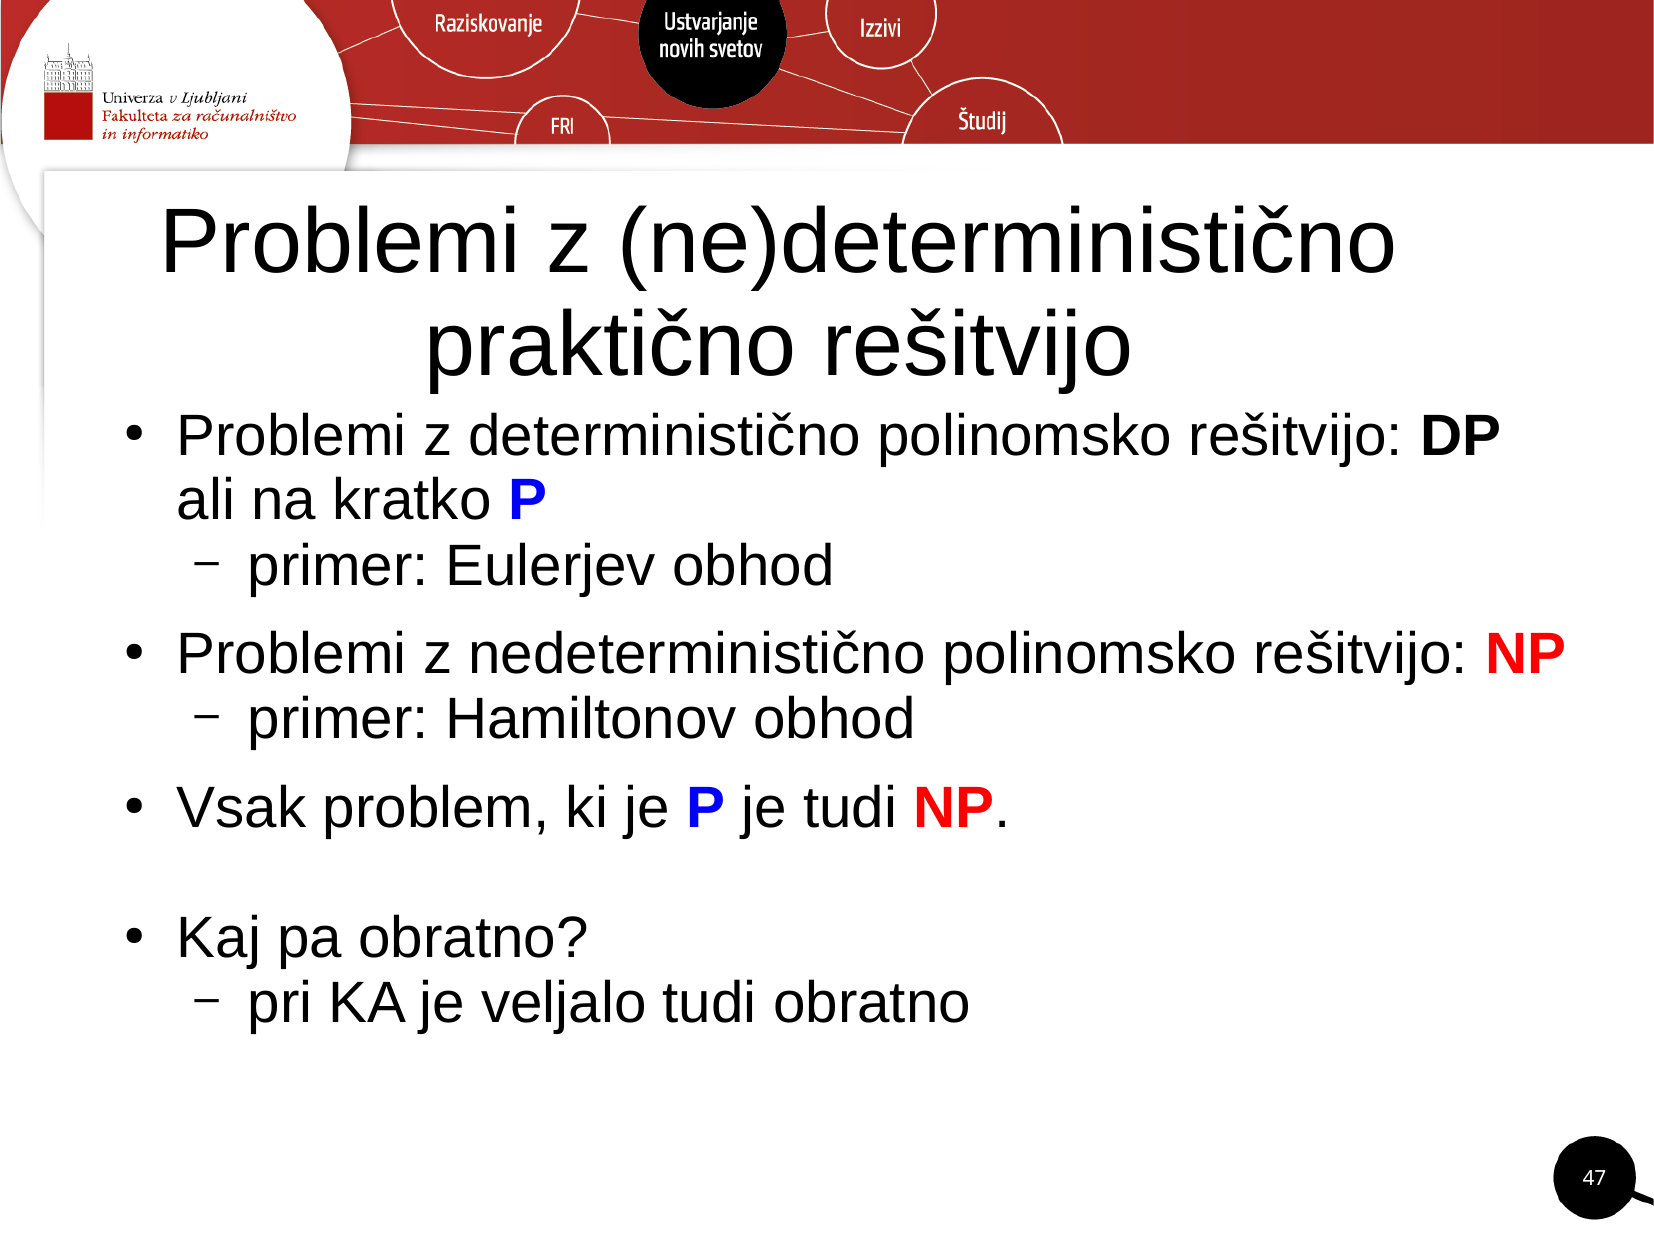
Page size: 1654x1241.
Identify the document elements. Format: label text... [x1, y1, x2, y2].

title Problemi z (ne)deterministično praktično rešitvijo [35, 188, 1524, 397]
text_box <številka> [1553, 1145, 1636, 1212]
picture [0, 0, 1654, 1241]
list Problemi z deterministično polinomsko rešitvijo: DP ali na kratko P primer: Eulerjev obhod Problemi z nedeterministično polinomsko rešitvijo: NP primer: Hamiltonov obhod Vsak problem, ki je P je tudi NP. Kaj pa obratno? pri KA je veljalo tudi obratno [106, 402, 1571, 999]
